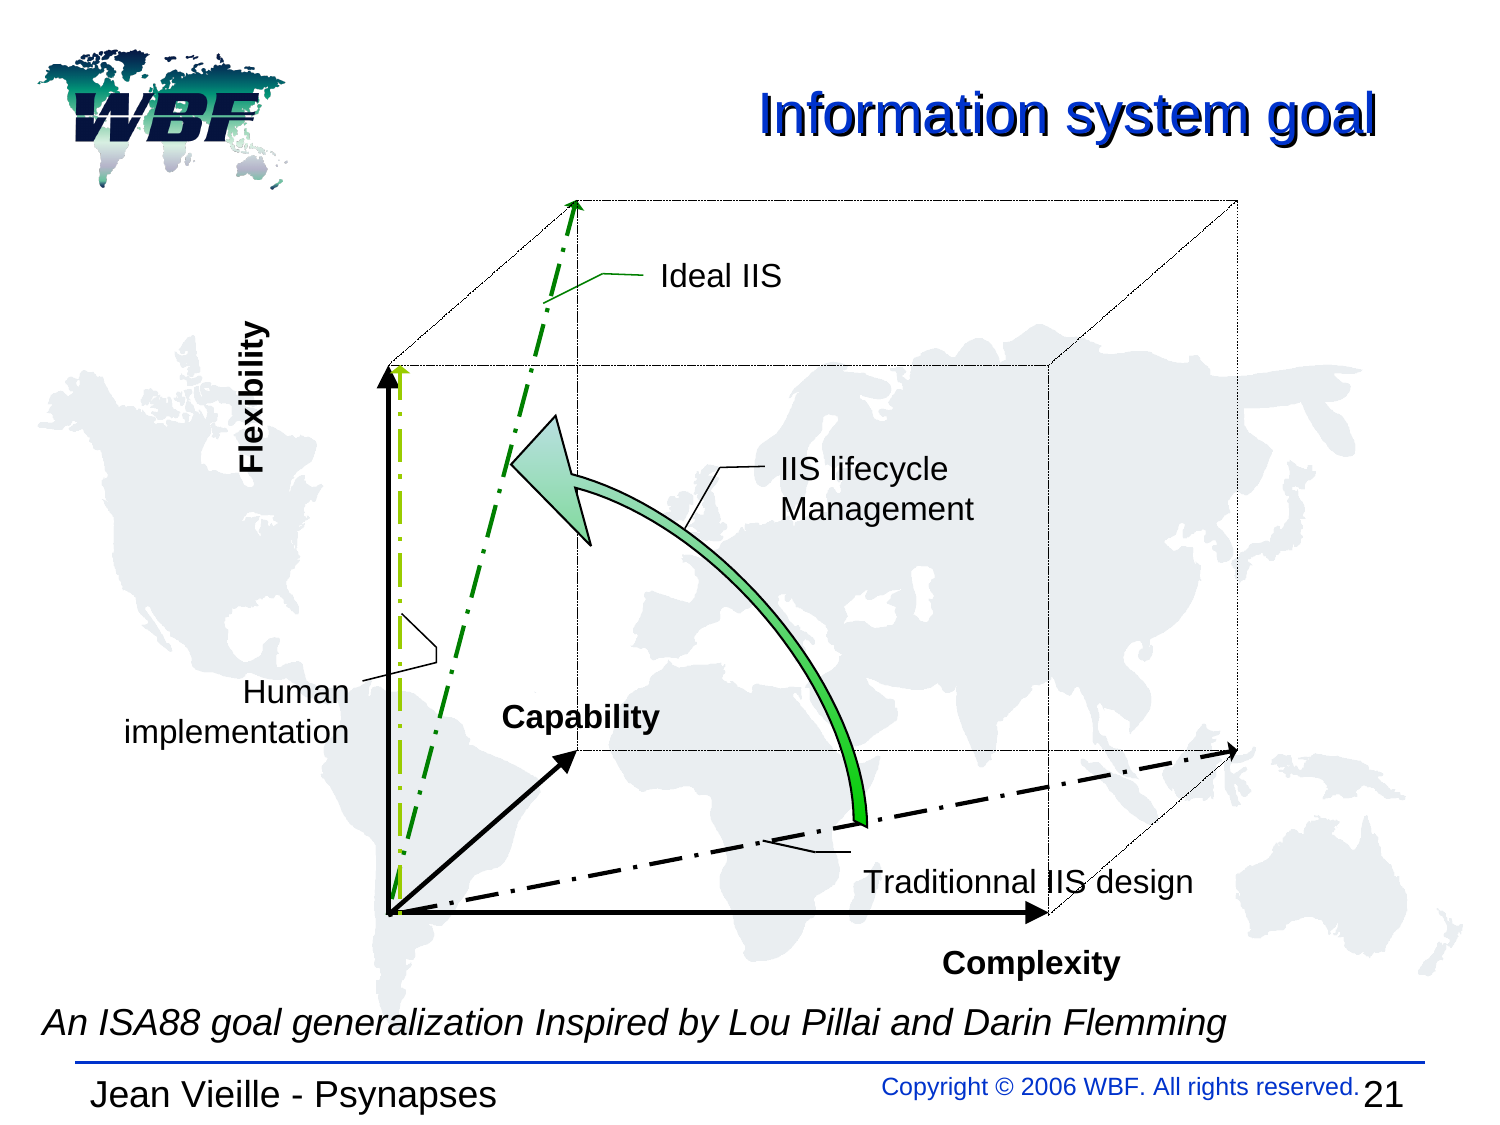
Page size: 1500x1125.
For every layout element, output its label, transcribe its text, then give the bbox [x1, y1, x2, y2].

text_box Human implementation [107, 662, 350, 763]
text_box An ISA88 goal generalization Inspired by Lou Pillai and Darin Flemming [27, 989, 1243, 1051]
title Information system goal [387, 45, 1426, 176]
picture [391, 888, 401, 908]
picture [391, 780, 538, 899]
text_box Capability [391, 687, 776, 780]
text_box Flexibility [125, 362, 389, 433]
picture [37, 49, 288, 190]
text_box [511, 415, 868, 828]
text_box Complexity [837, 933, 1226, 989]
picture [37, 324, 1463, 1034]
text_box Ideal IIS [660, 246, 1112, 325]
text_box Traditionnal IIS design [863, 852, 1400, 952]
text_box IIS lifecycle Management [780, 440, 1000, 488]
